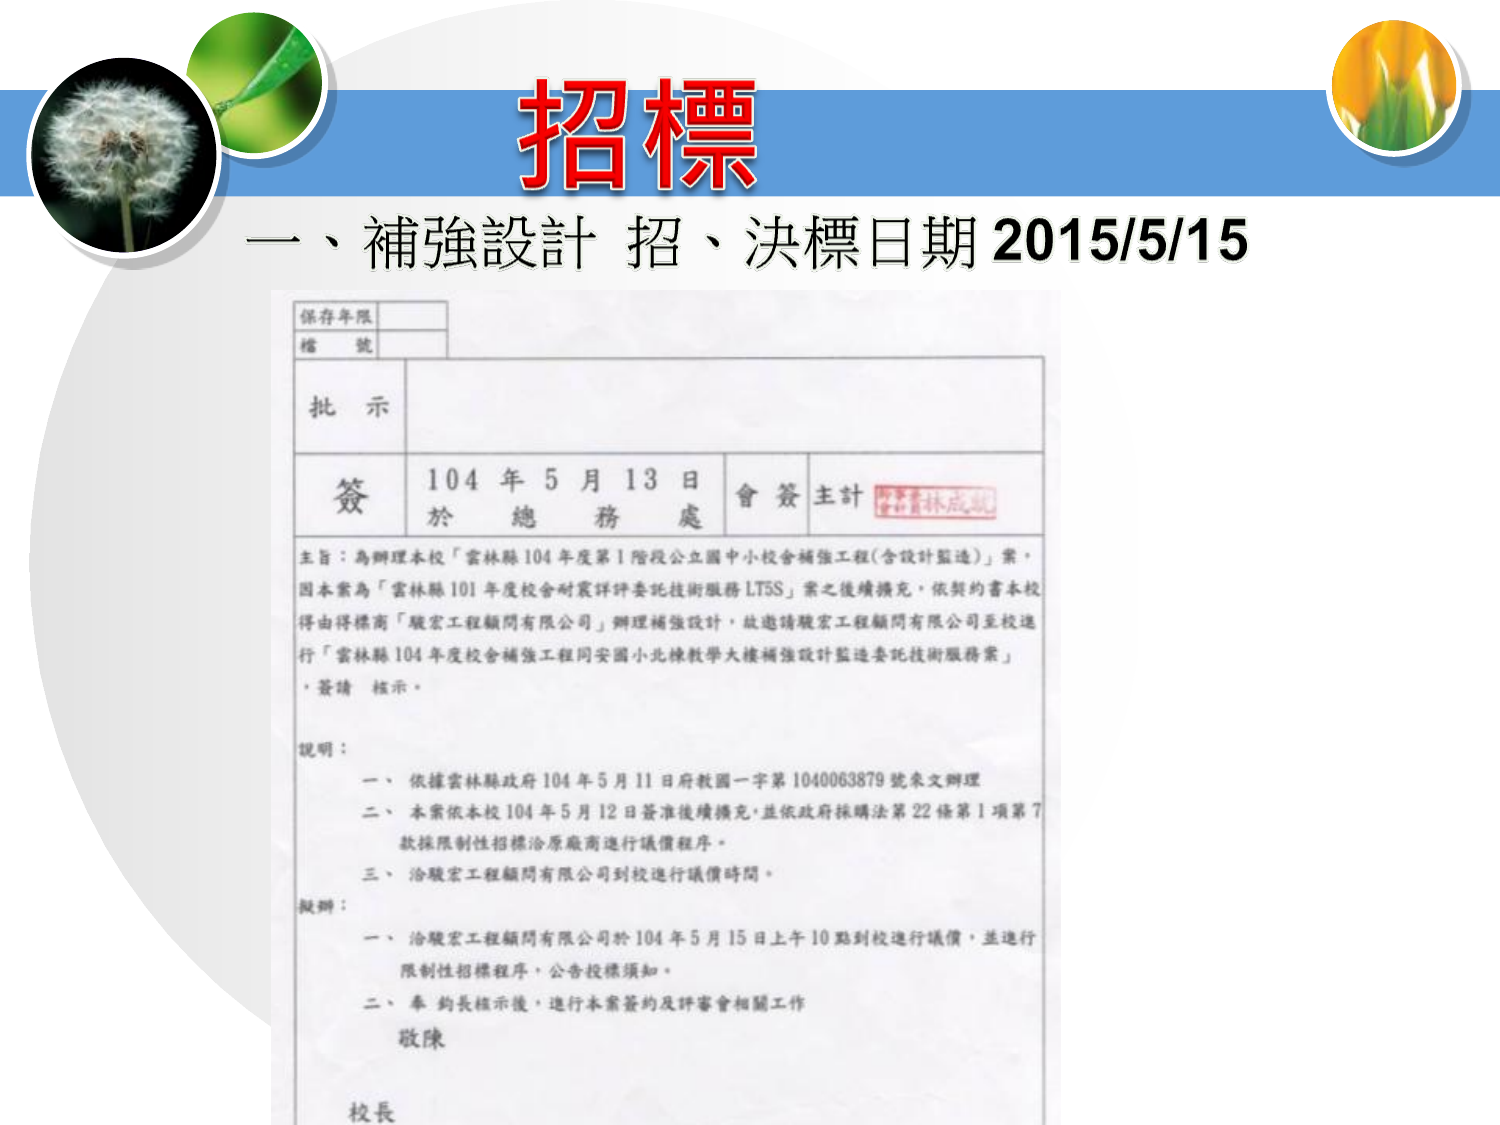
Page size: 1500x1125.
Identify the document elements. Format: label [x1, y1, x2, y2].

picture [31, 12, 1286, 1125]
picture [1331, 20, 1457, 151]
